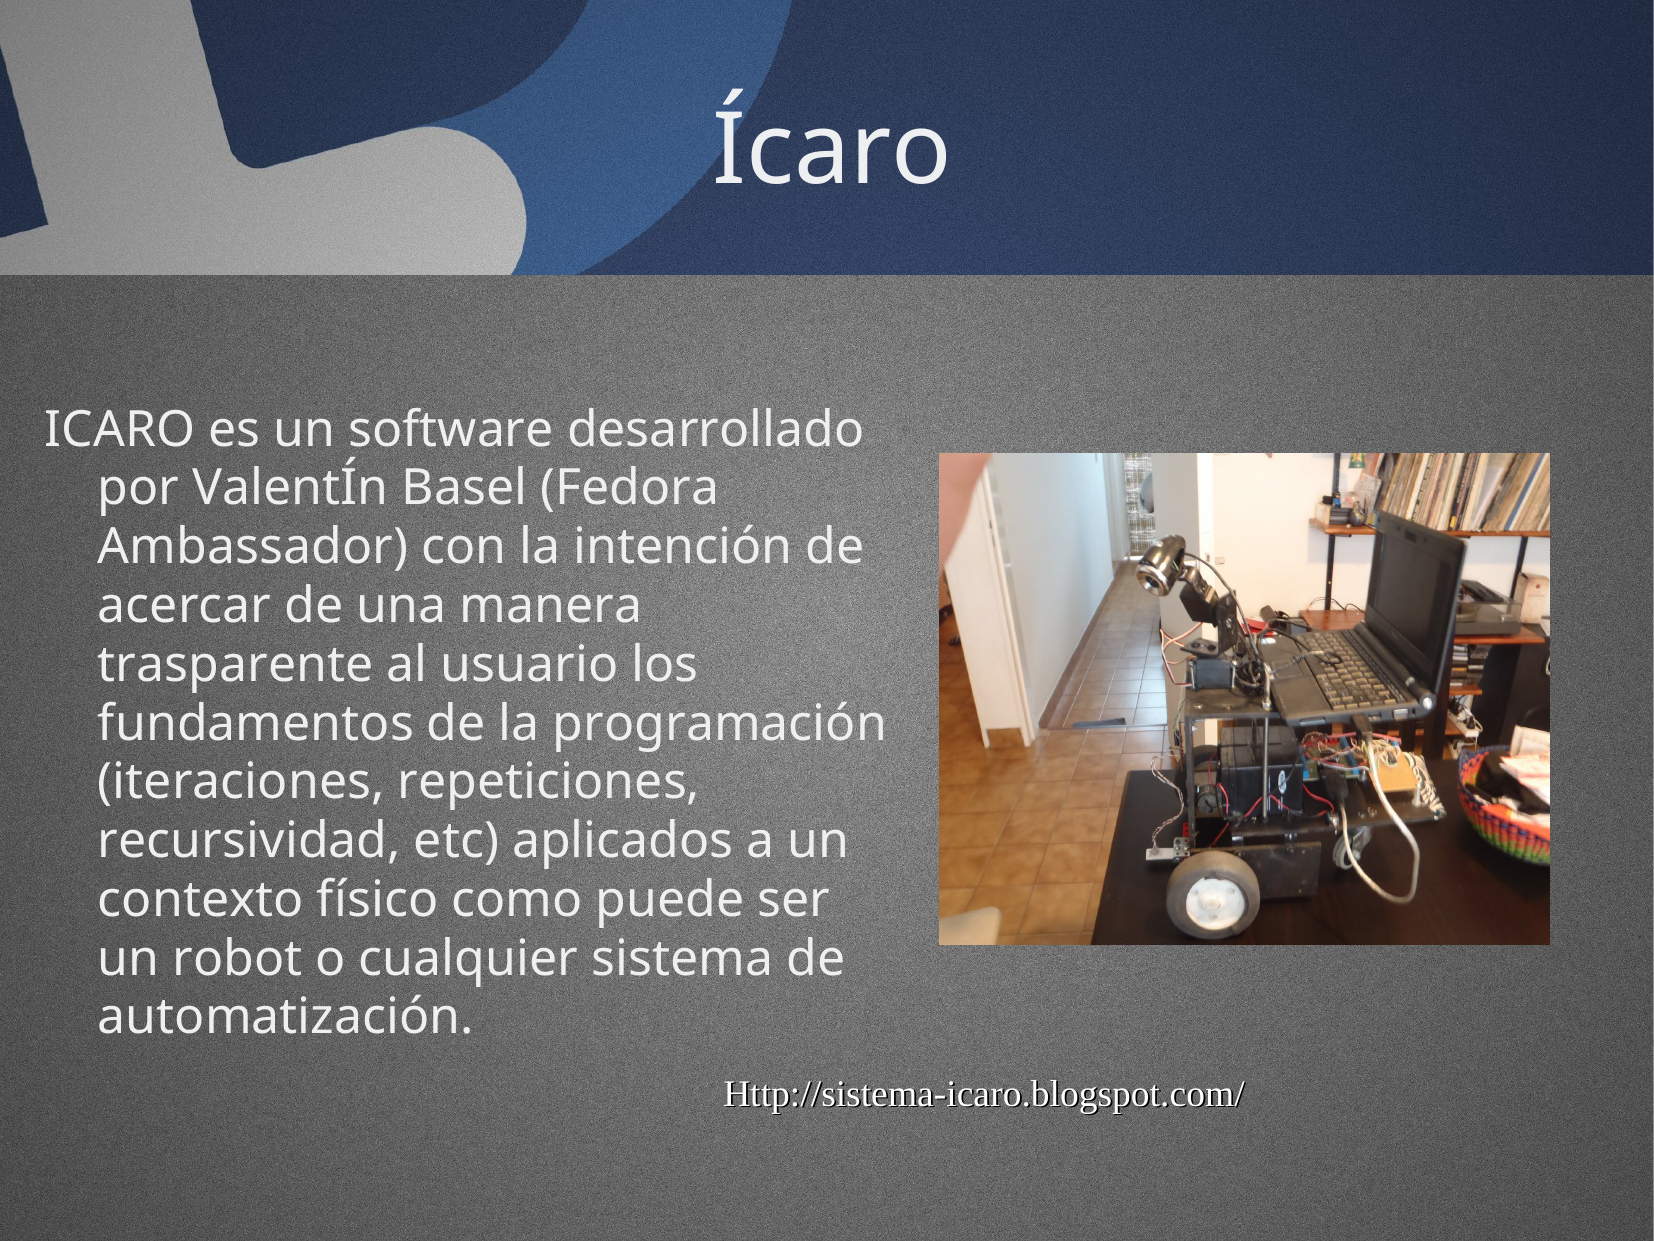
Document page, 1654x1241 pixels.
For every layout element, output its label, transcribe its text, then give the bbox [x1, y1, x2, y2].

text_box ICARO es un software desarrollado por ValentÍn Basel (Fedora Ambassador) con la intención de acercar de una manera trasparente al usuario los fundamentos de la programación (iteraciones, repeticiones, recursividad, etc) aplicados a un contexto físico como puede ser un robot o cualquier sistema de automatización. [27, 398, 896, 1217]
text_box Http://sistema-icaro.blogspot.com/ [708, 1062, 1260, 1120]
picture [0, 0, 1654, 1241]
text_box Ícaro [88, 43, 1577, 252]
